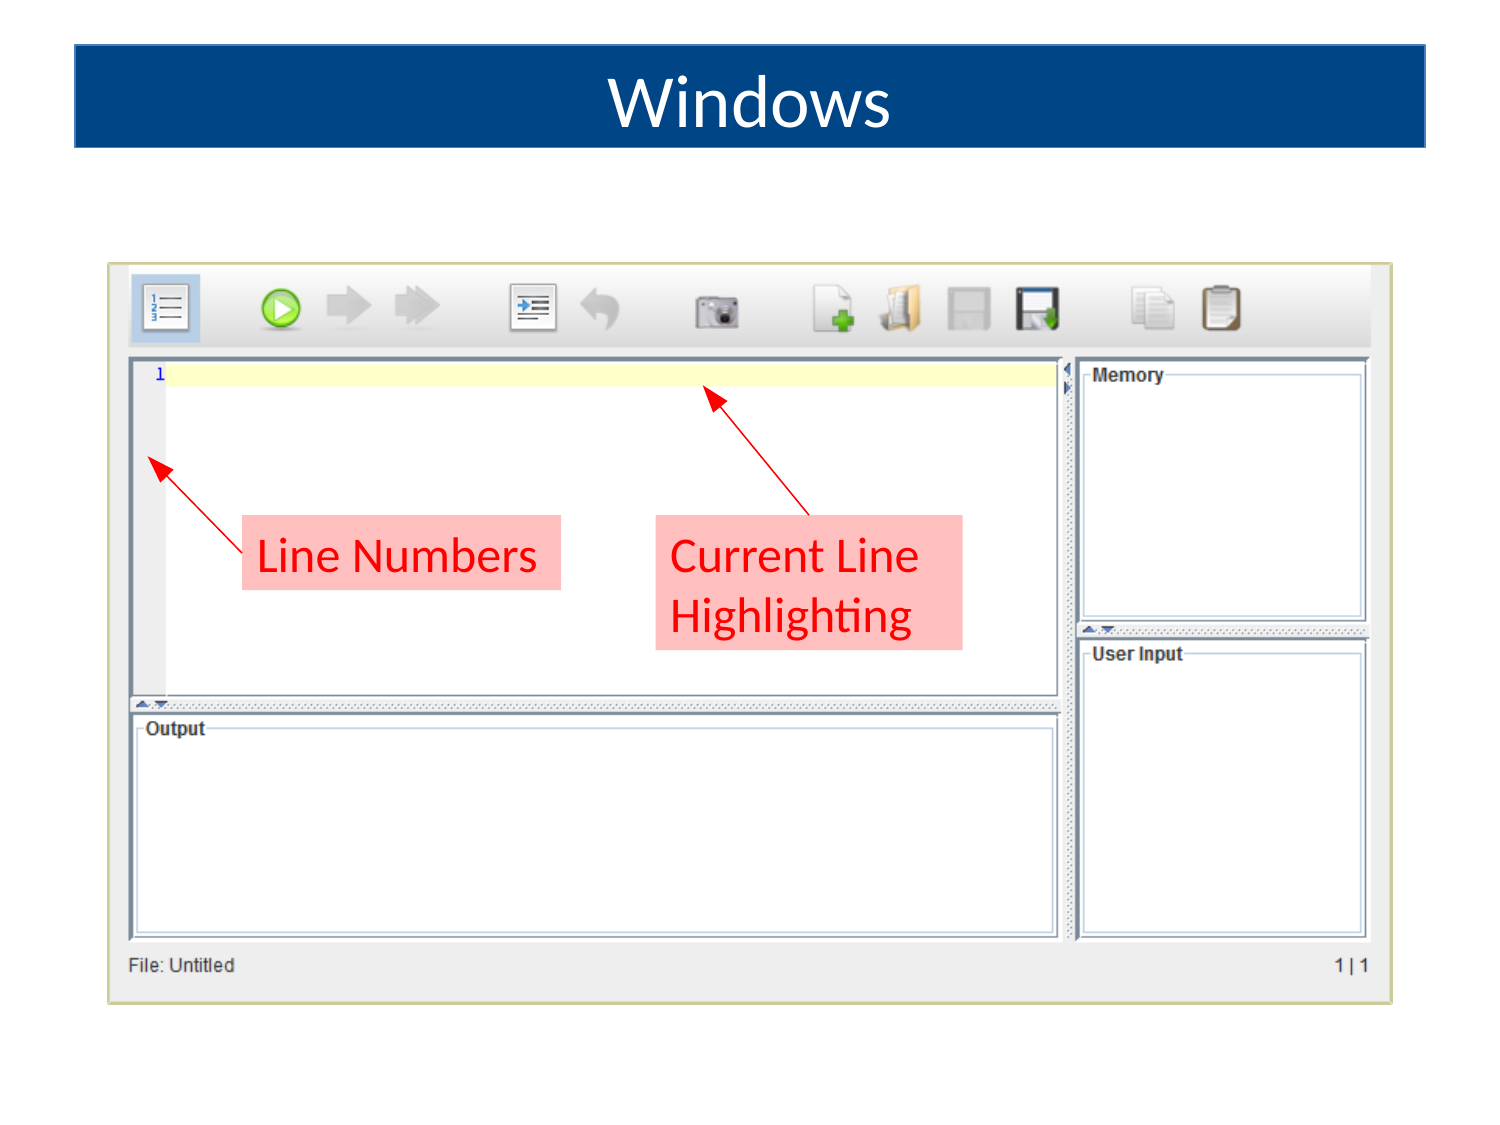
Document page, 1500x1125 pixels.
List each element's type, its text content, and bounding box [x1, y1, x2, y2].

picture [107, 262, 1393, 1005]
text_box Line Numbers [242, 515, 561, 591]
text_box Current Line Highlighting [655, 515, 963, 651]
title Windows [75, 45, 1425, 148]
